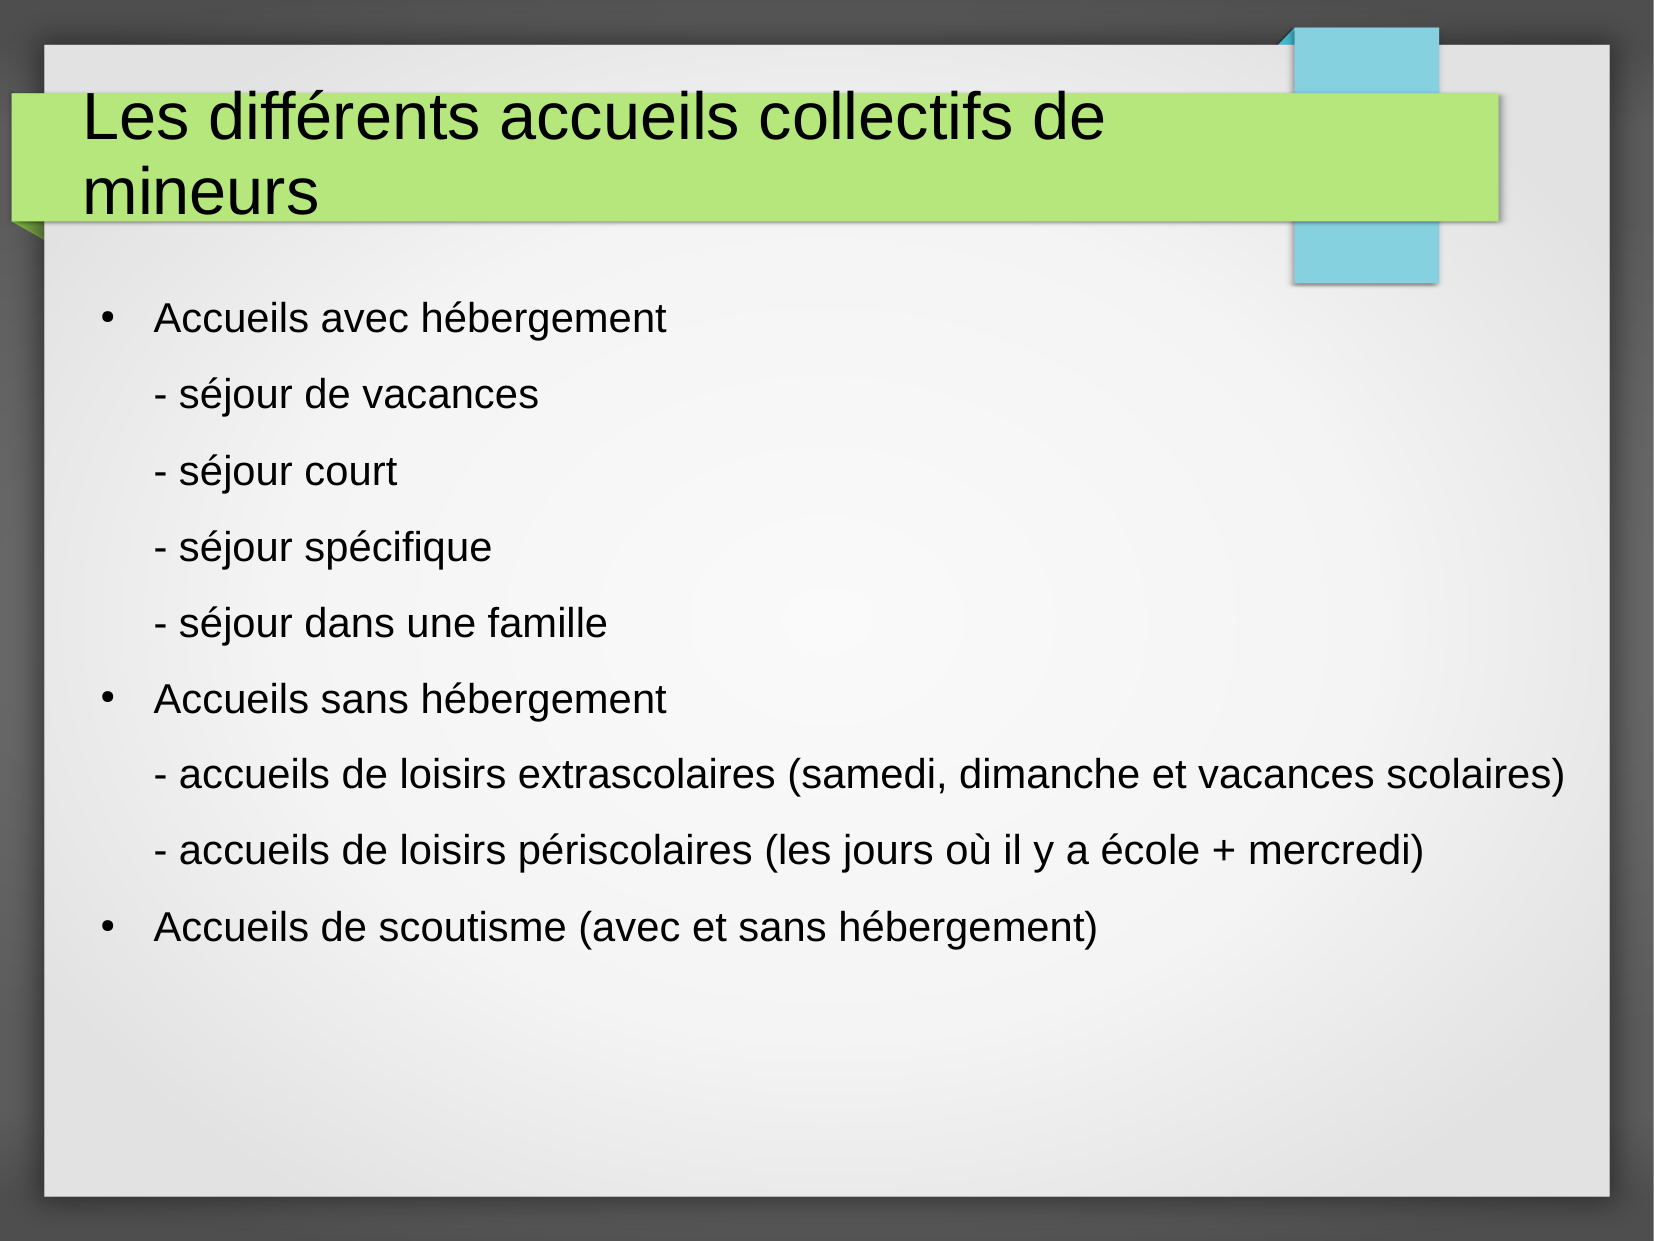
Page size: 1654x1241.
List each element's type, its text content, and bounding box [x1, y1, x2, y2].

title Les différents accueils collectifs de mineurs [82, 79, 1264, 228]
list Accueils avec hébergement - séjour de vacances - séjour court - séjour spécifique - séjour dans une famille Accueils sans hébergement - accueils de loisirs extrascolaires (samedi, dimanche et vacances scolaires) - accueils de loisirs périscolaires (les jours où il y a école + mercredi) Accueils de scoutisme (avec et sans hébergement) [82, 295, 1571, 1015]
picture [0, 0, 1654, 1241]
